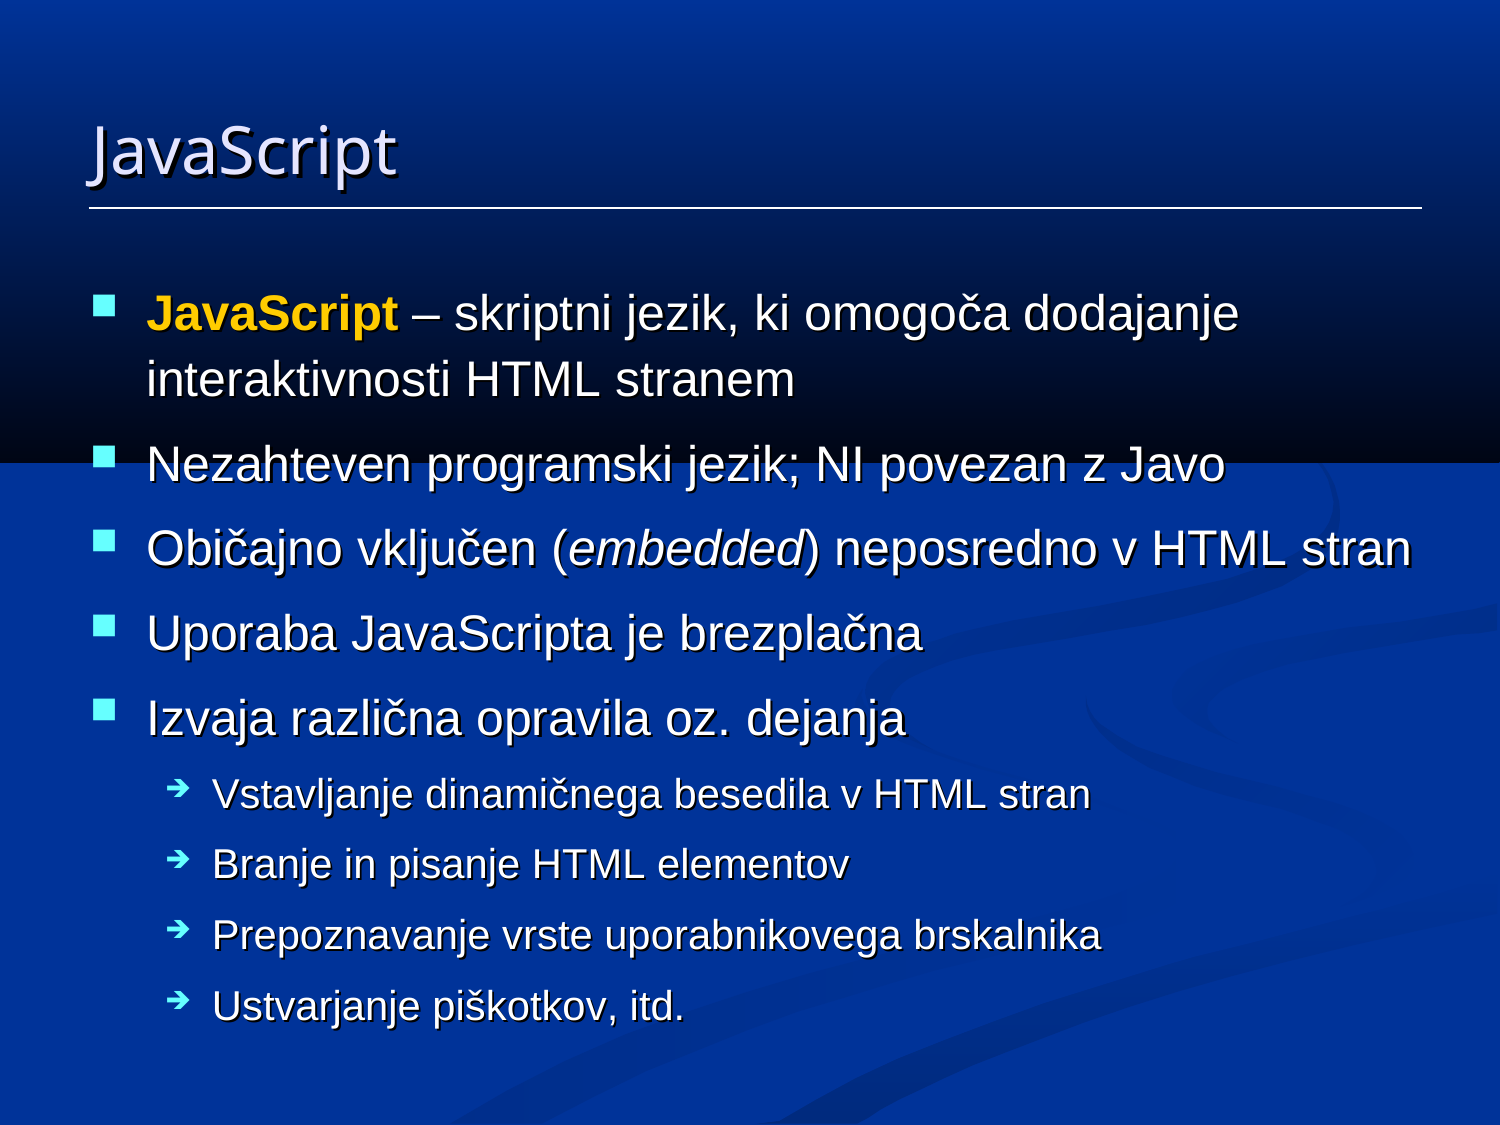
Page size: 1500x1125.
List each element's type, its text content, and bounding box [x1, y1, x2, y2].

list JavaScript – skriptni jezik, ki omogoča dodajanje interaktivnosti HTML stranem Nezahteven programski jezik; NI povezan z Javo Običajno vključen (embedded) neposredno v HTML stran Uporaba JavaScripta je brezplačna Izvaja različna opravila oz. dejanja Vstavljanje dinamičnega besedila v HTML stran Branje in pisanje HTML elementov Prepoznavanje vrste uporabnikovega brskalnika Ustvarjanje piškotkov, itd. [75, 267, 1471, 1083]
text_box JavaScript [76, 54, 1459, 242]
